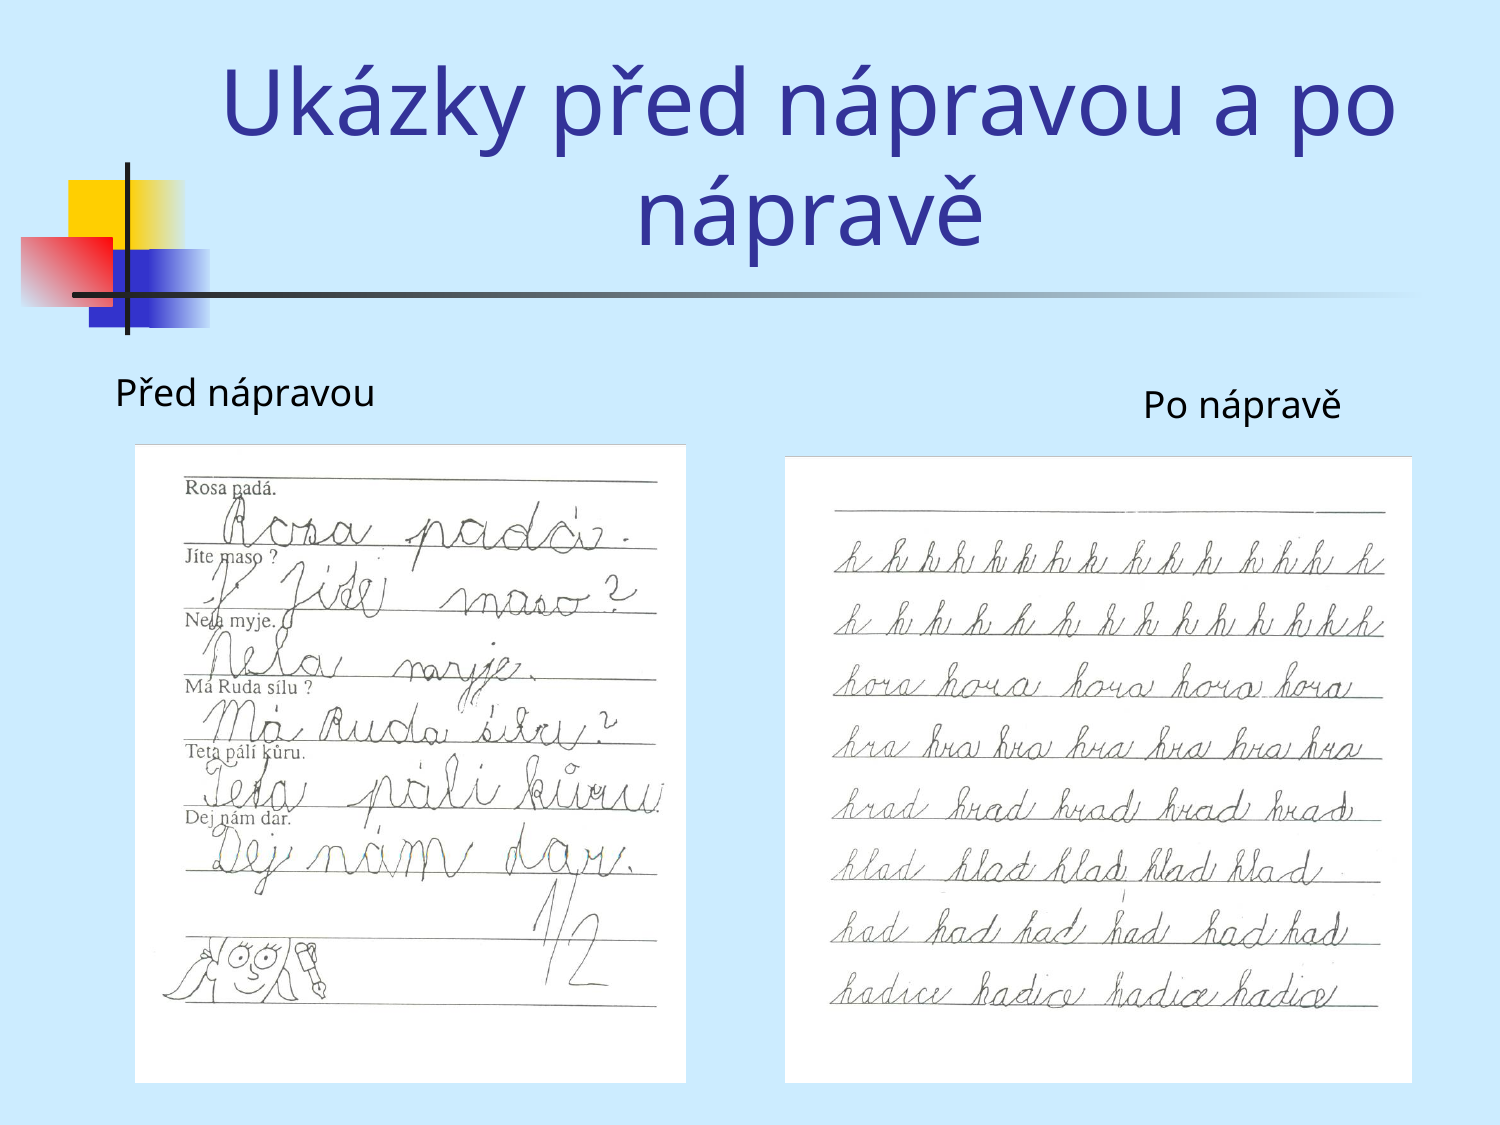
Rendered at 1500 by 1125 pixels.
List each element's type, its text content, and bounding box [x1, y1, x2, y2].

title Ukázky před nápravou a po nápravě [171, 30, 1450, 271]
text_box Před nápravou [100, 361, 391, 423]
picture [785, 456, 1412, 1083]
text_box Po nápravě [1128, 373, 1358, 434]
picture [135, 444, 686, 1083]
